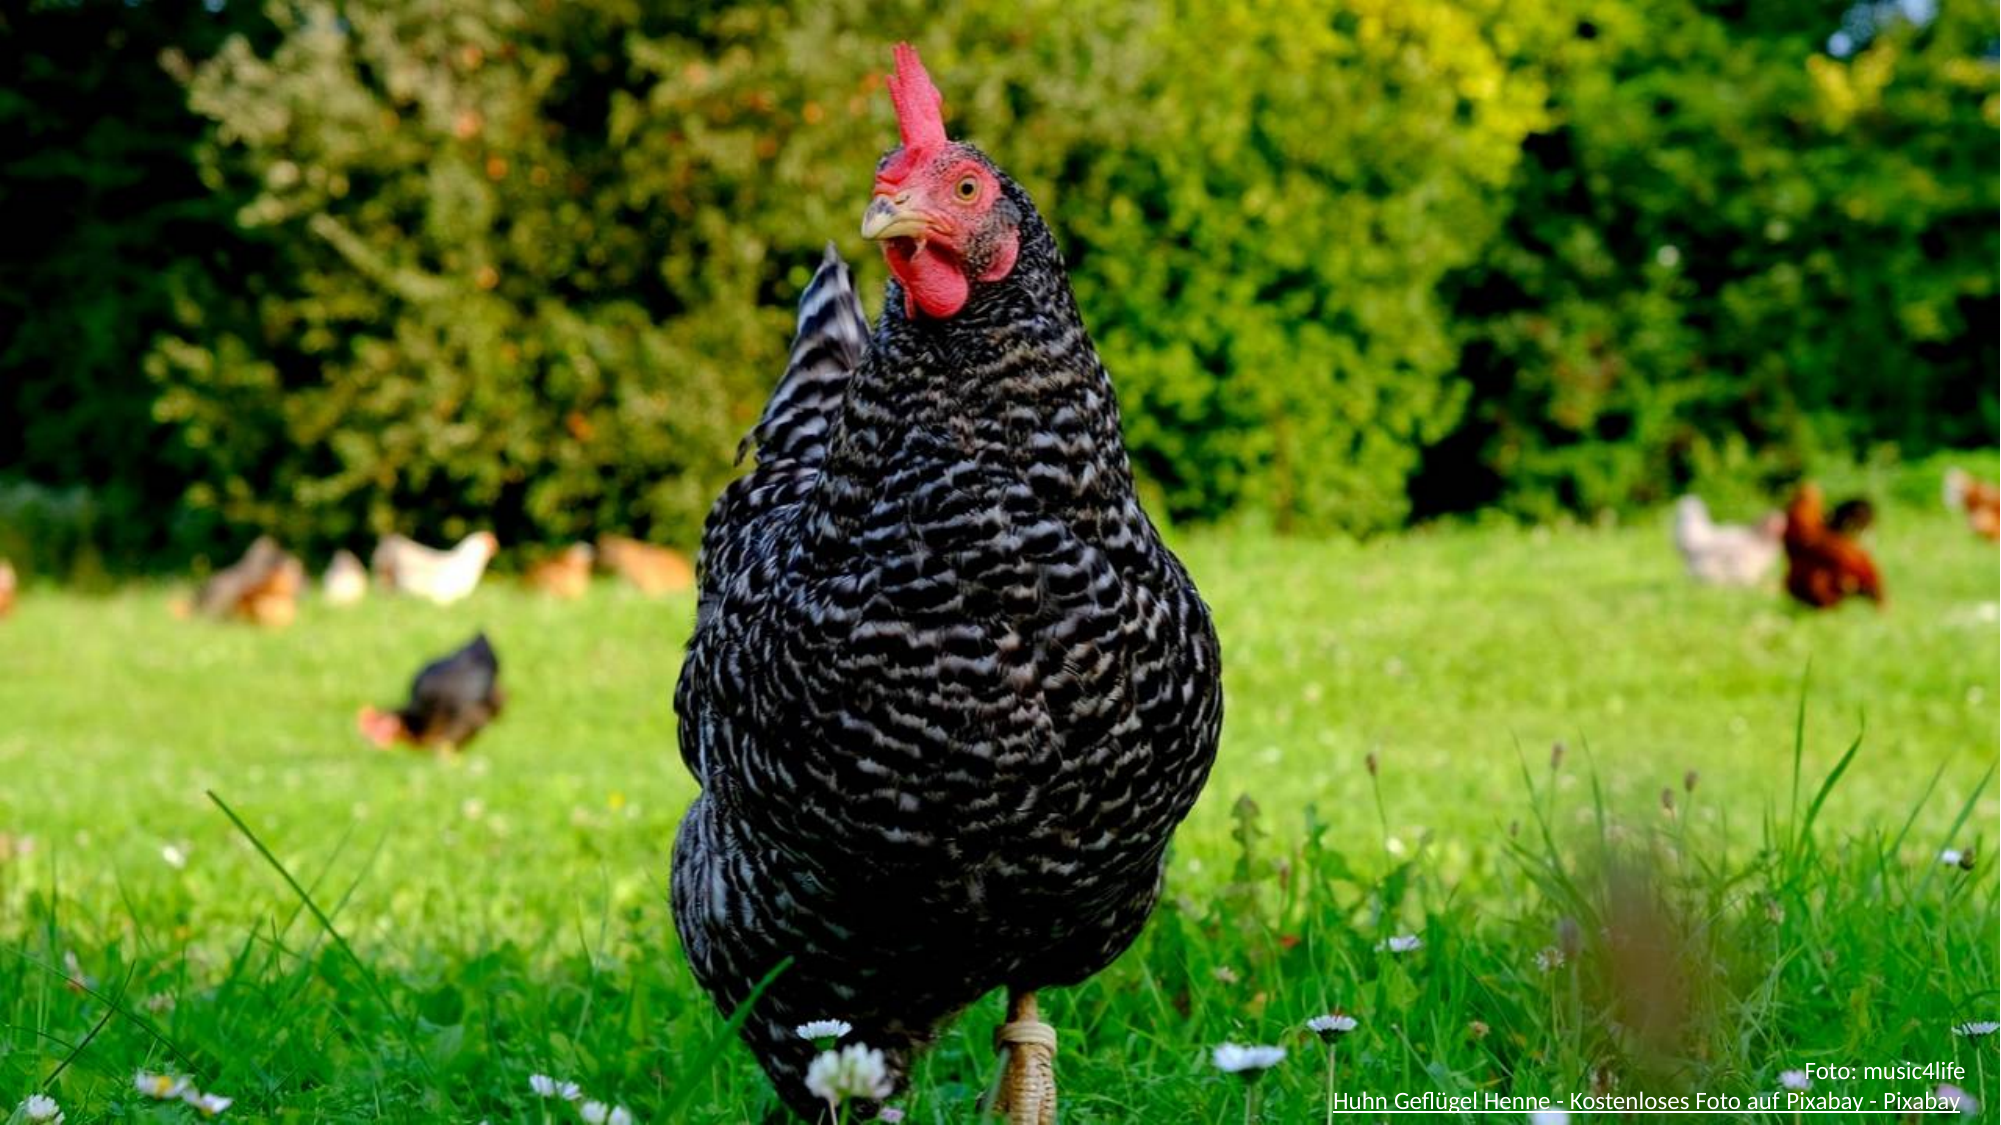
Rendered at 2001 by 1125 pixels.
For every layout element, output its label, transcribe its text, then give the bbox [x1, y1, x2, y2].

picture [0, 0, 2000, 1125]
text_box Foto: music4life Huhn Geflügel Henne - Kostenloses Foto auf Pixabay - Pixabay [1270, 1047, 1981, 1122]
